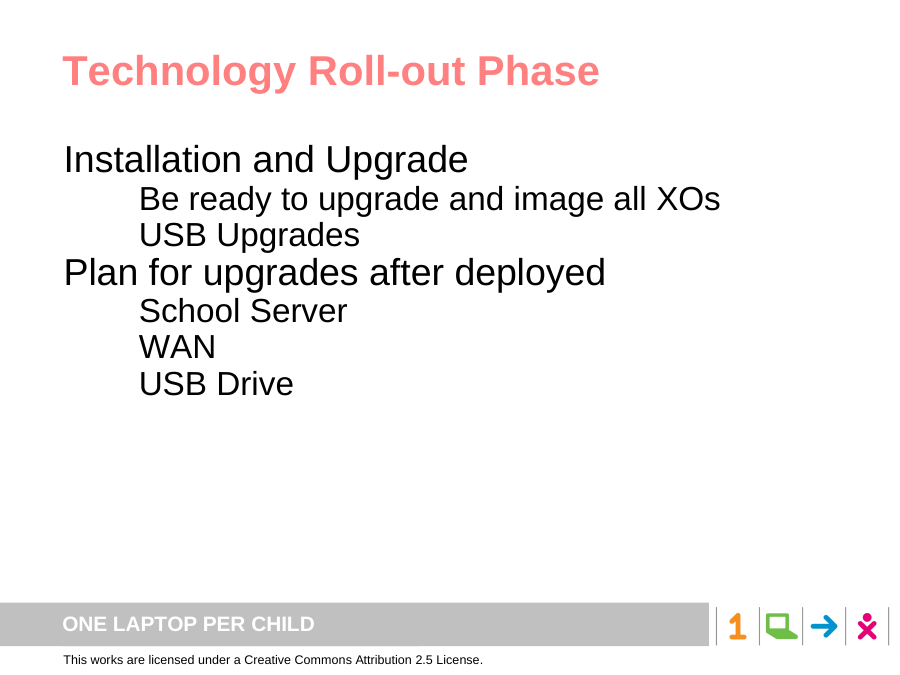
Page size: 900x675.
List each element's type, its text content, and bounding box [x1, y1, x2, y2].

title Technology Roll-out Phase [62, 14, 843, 123]
picture [709, 598, 898, 655]
list Installation and Upgrade Be ready to upgrade and image all XOs USB Upgrades Plan for upgrades after deployed School Server WAN USB Drive [57, 138, 840, 576]
